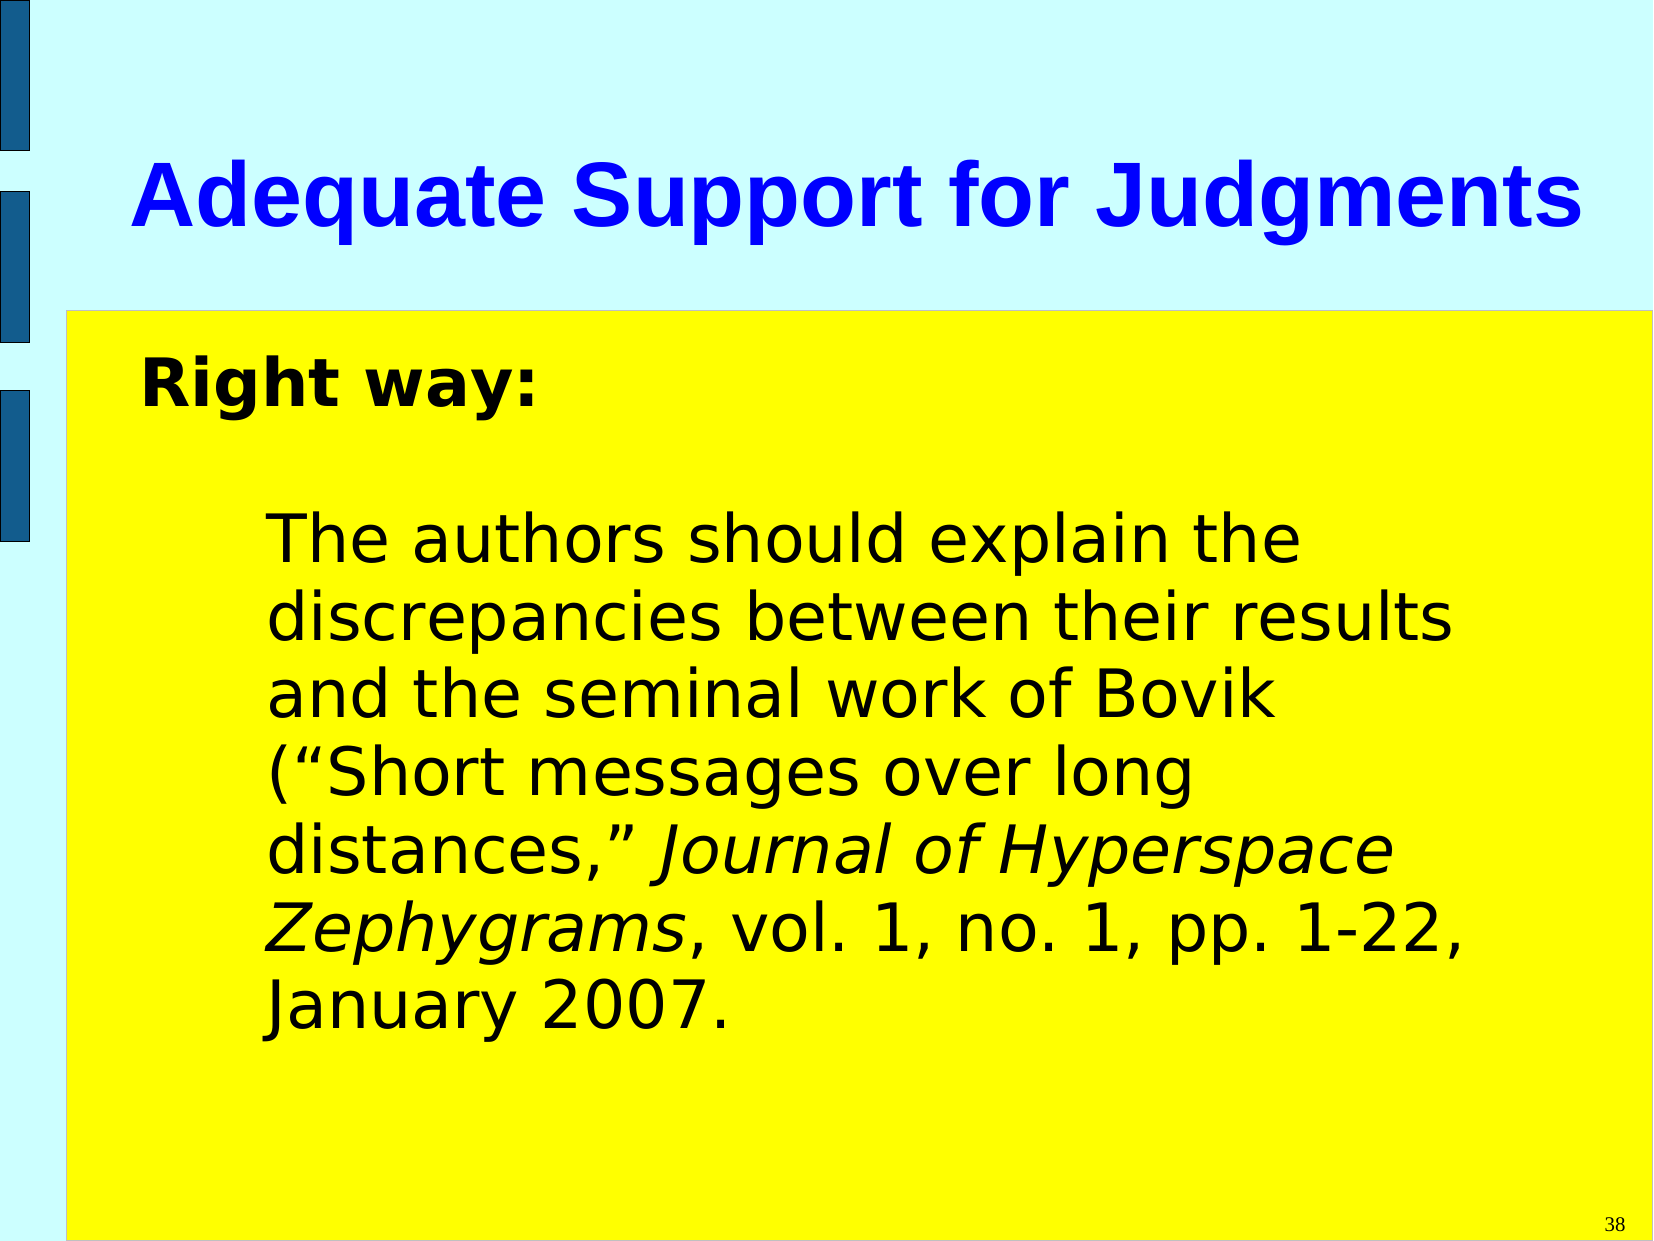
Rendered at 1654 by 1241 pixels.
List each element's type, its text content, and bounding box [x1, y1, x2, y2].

title Adequate Support for Judgments [121, 91, 1595, 299]
list Right way: The authors should explain the discrepancies between their results and the seminal work of Bovik (“Short messages over long distances,” Journal of Hyperspace Zephygrams, vol. 1, no. 1, pp. 1-22, January 2007. [121, 344, 1534, 1127]
